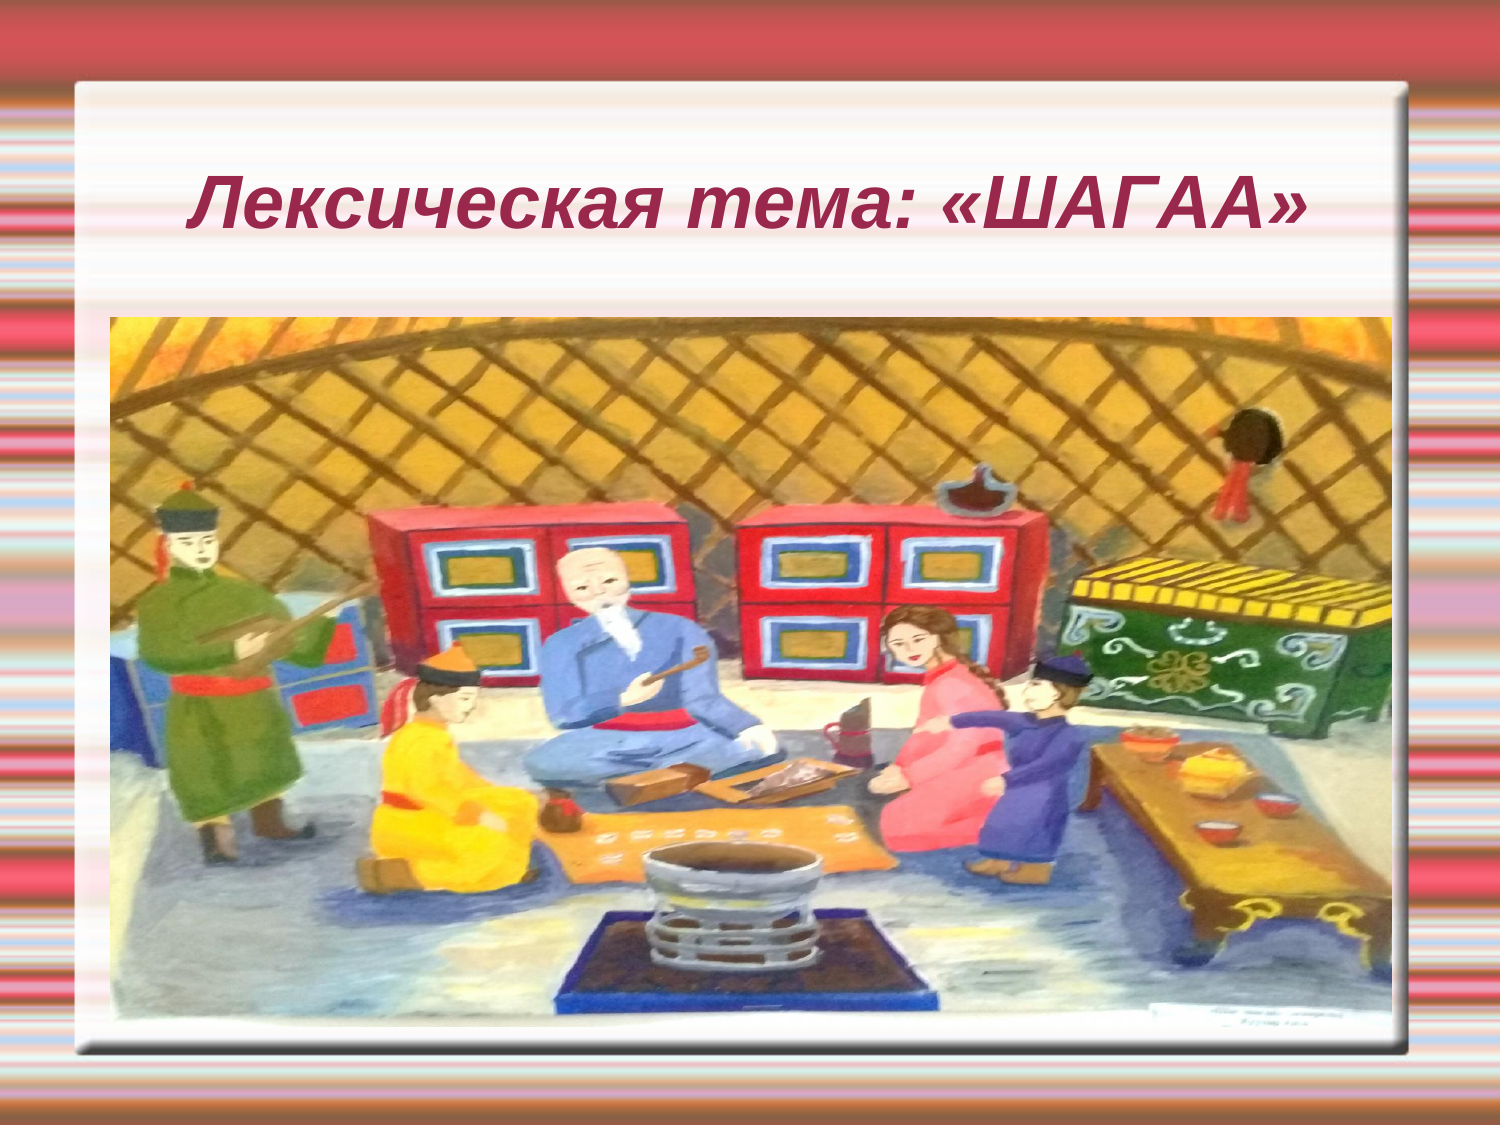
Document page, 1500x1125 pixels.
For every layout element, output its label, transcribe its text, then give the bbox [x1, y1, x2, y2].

title Лексическая тема: «ШАГАА» [110, 104, 1392, 292]
picture [110, 317, 1392, 1027]
